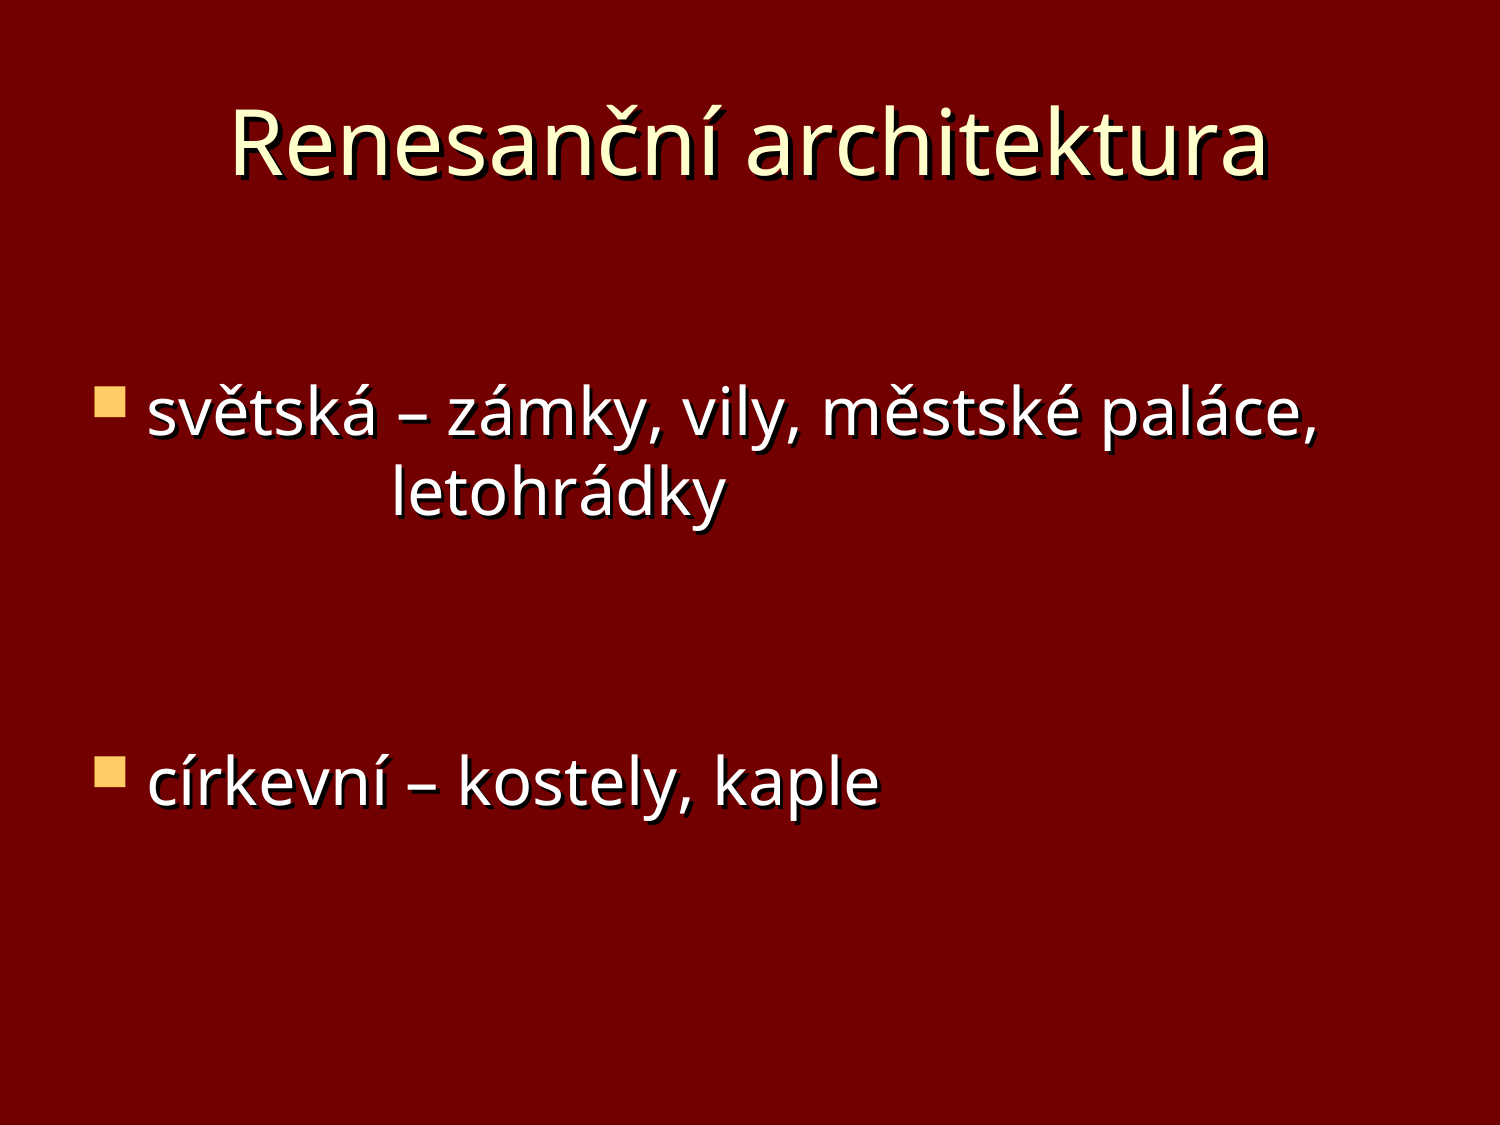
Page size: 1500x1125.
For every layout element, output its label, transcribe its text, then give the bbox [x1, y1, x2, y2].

title Renesanční architektura [75, 45, 1426, 233]
list světská – zámky, vily, městské paláce, letohrádky církevní – kostely, kaple [75, 361, 1471, 1001]
